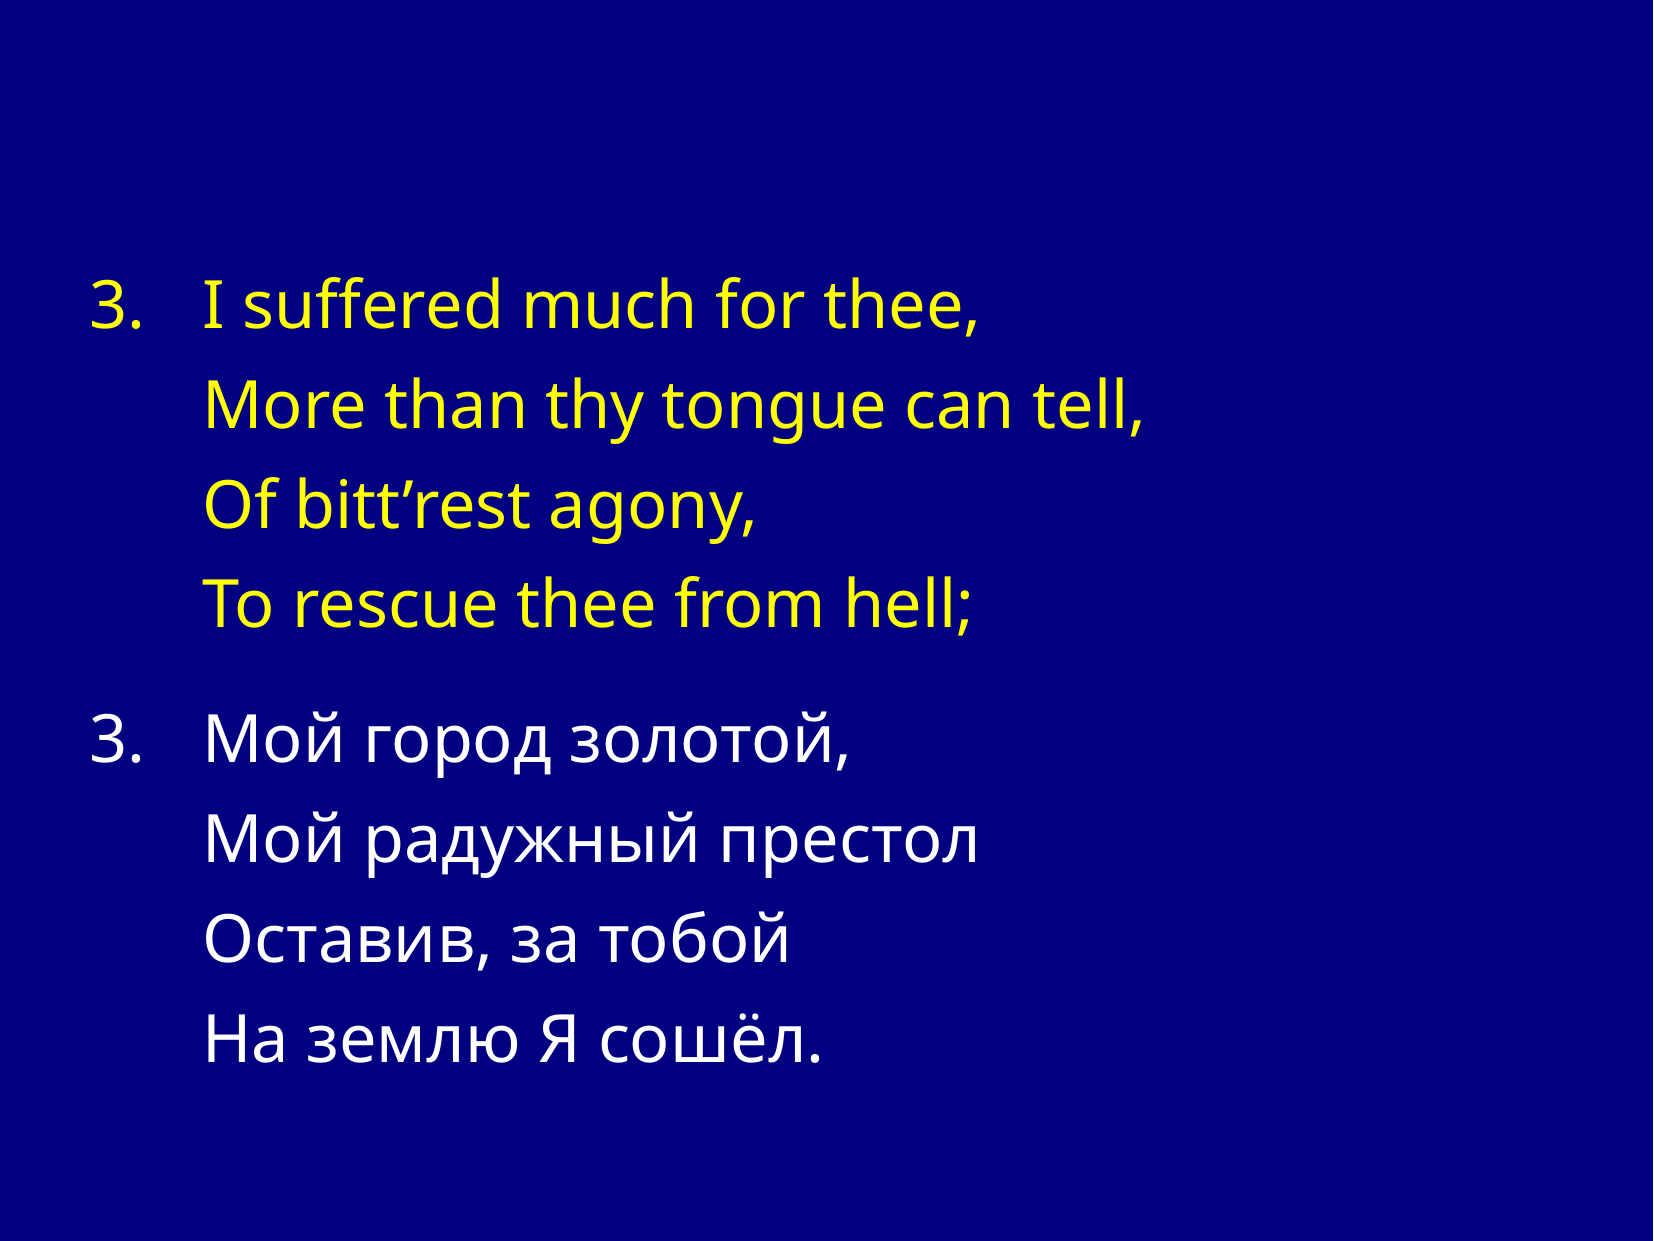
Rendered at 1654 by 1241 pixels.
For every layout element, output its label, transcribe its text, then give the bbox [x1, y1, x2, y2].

text_box 3. I suffered much for thee, More than thy tongue can tell, Of bitt’rest agony, To rescue thee from hell; [75, 150, 1576, 638]
text_box 3. Мой город золотой, Мой радужный престол Оставив, за тобой На землю Я сошёл. [75, 675, 1576, 1163]
